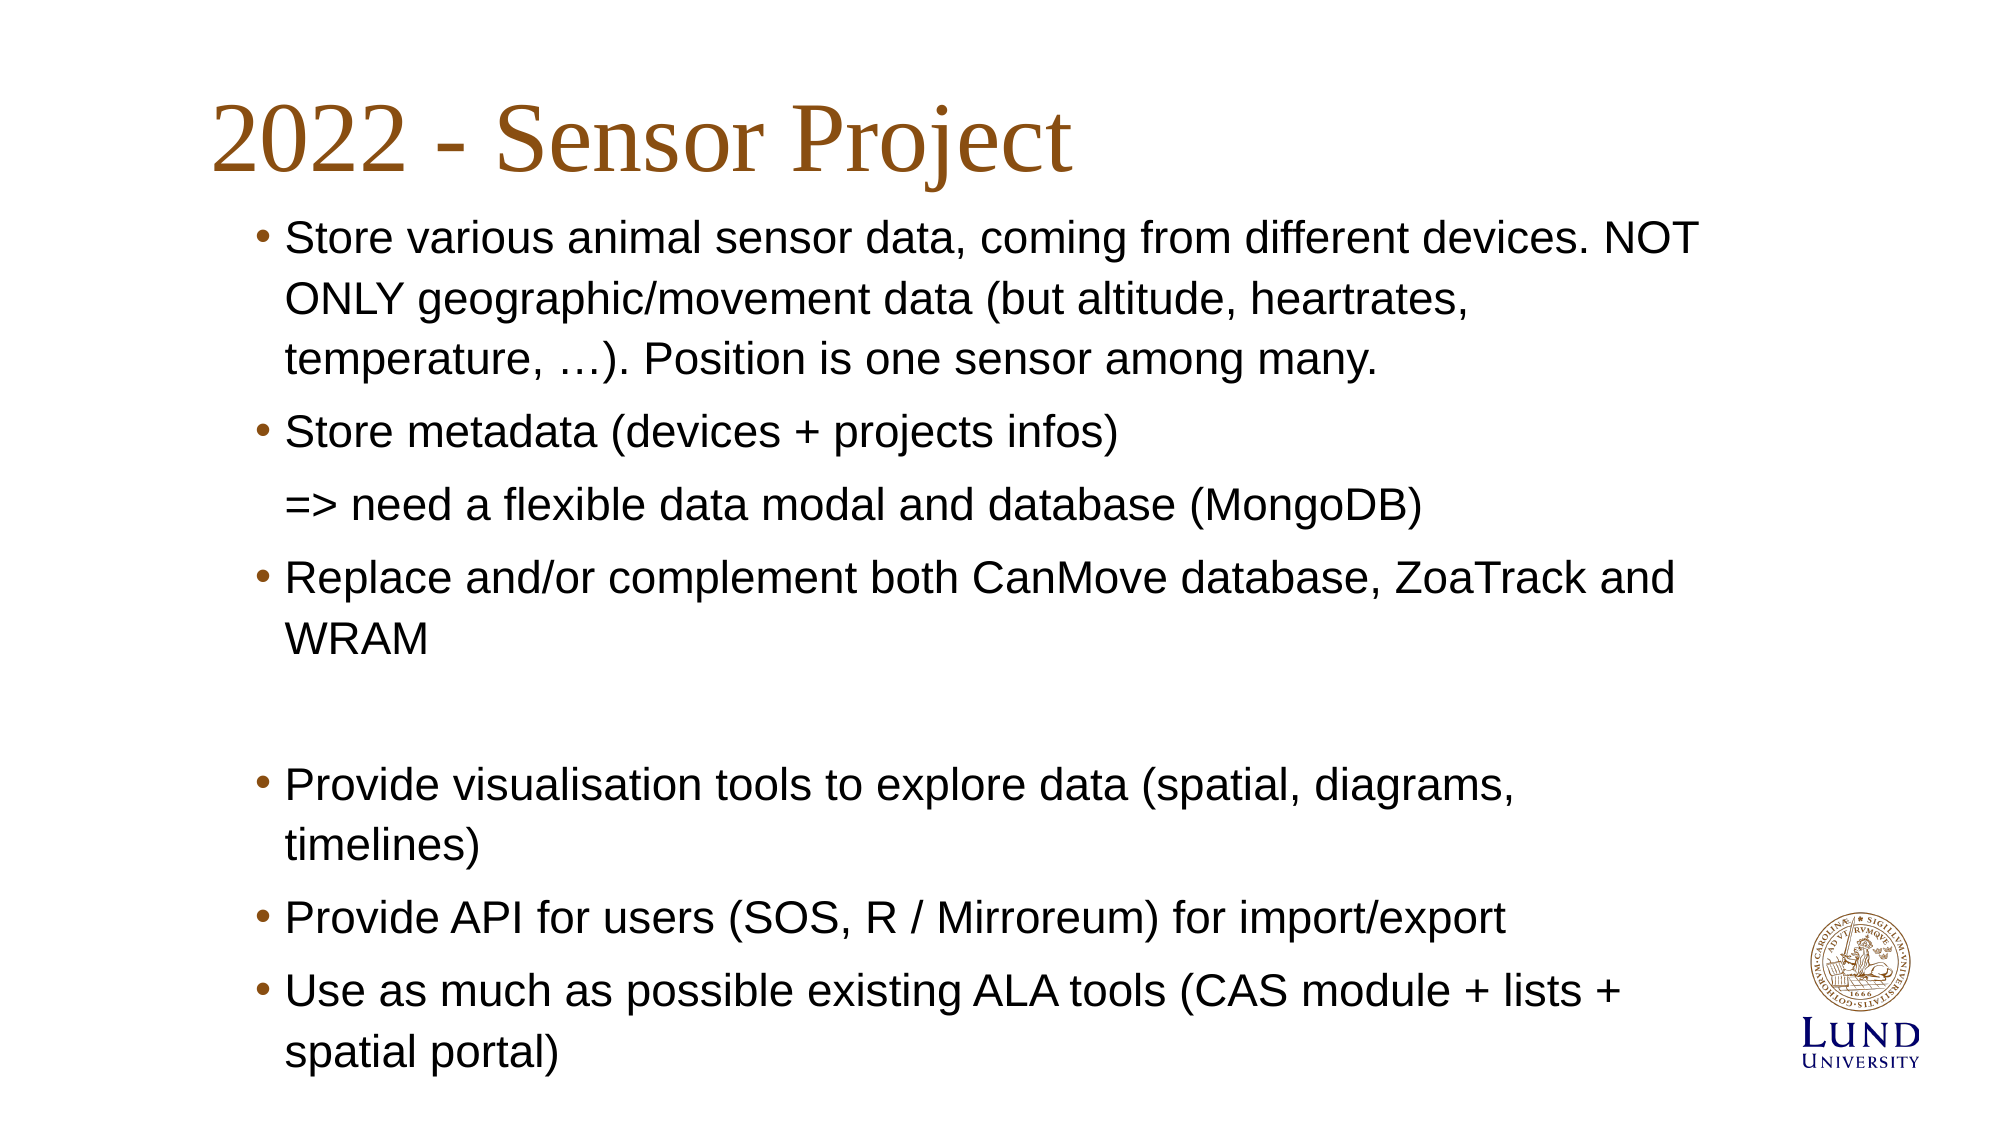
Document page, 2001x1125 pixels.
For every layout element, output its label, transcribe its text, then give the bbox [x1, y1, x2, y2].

list Store various animal sensor data, coming from different devices. NOT ONLY geographic/movement data (but altitude, heartrates, temperature, …). Position is one sensor among many. Store metadata (devices + projects infos) => need a flexible data modal and database (MongoDB) Replace and/or complement both CanMove database, ZoaTrack and WRAM Provide visualisation tools to explore data (spatial, diagrams, timelines) Provide API for users (SOS, R / Mirroreum) for import/export Use as much as possible existing ALA tools (CAS module + lists + spatial portal) [255, 135, 1702, 1111]
title 2022 - Sensor Project [210, 50, 1921, 240]
